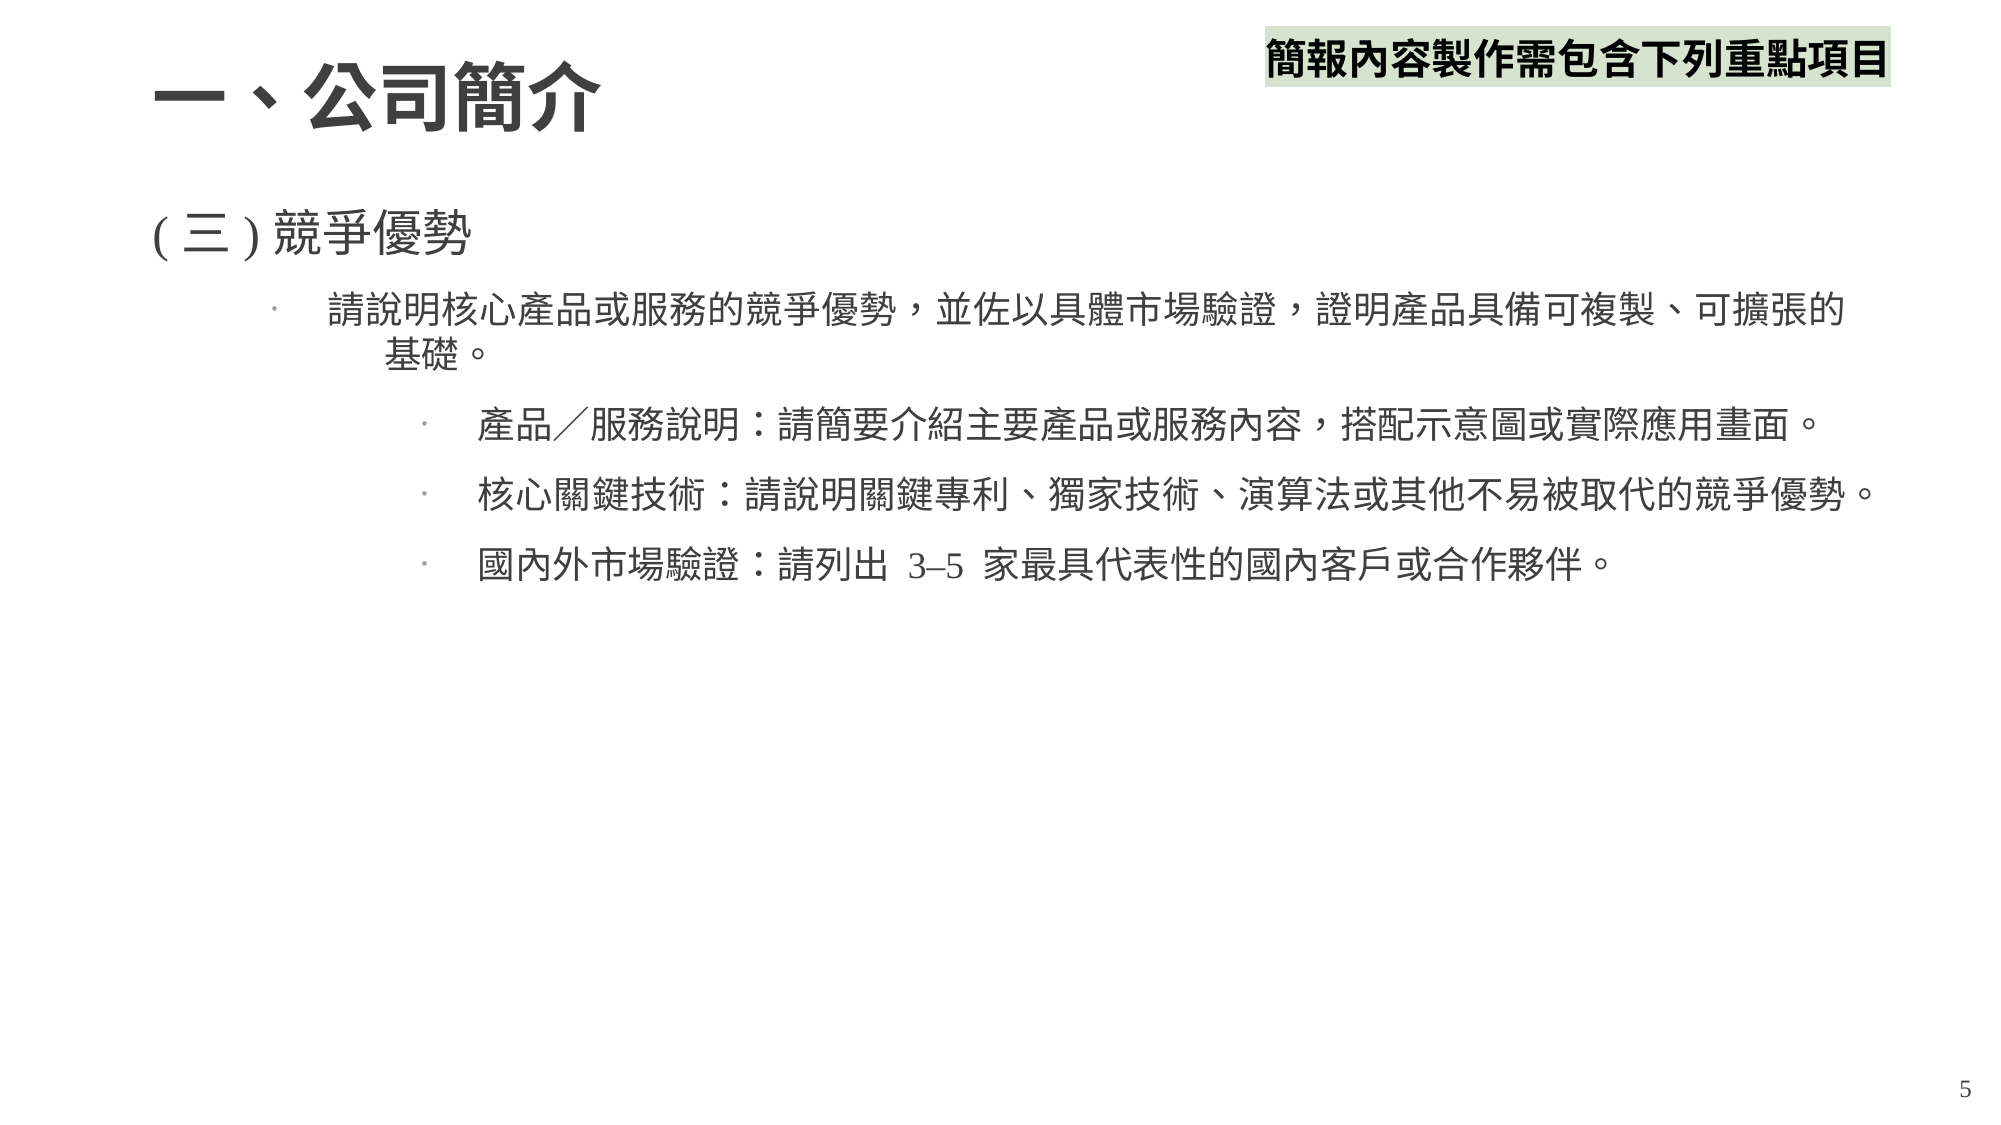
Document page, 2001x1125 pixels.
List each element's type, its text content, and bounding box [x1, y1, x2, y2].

title 一、公司簡介 [137, 49, 1863, 153]
text_box 簡報內容製作需包含下列重點項目 [1174, 26, 1983, 91]
text_box 5 [1931, 1062, 2000, 1113]
list (三)競爭優勢 請說明核心產品或服務的競爭優勢，並佐以具體市場驗證，證明產品具備可複製、可擴張的基礎。 產品／服務說明：請簡要介紹主要產品或服務內容，搭配示意圖或實際應用畫面。 核心關鍵技術：請說明關鍵專利、獨家技術、演算法或其他不易被取代的競爭優勢。 國內外市場驗證：請列出 3–5 家最具代表性的國內客戶或合作夥伴。 [137, 193, 1863, 1036]
